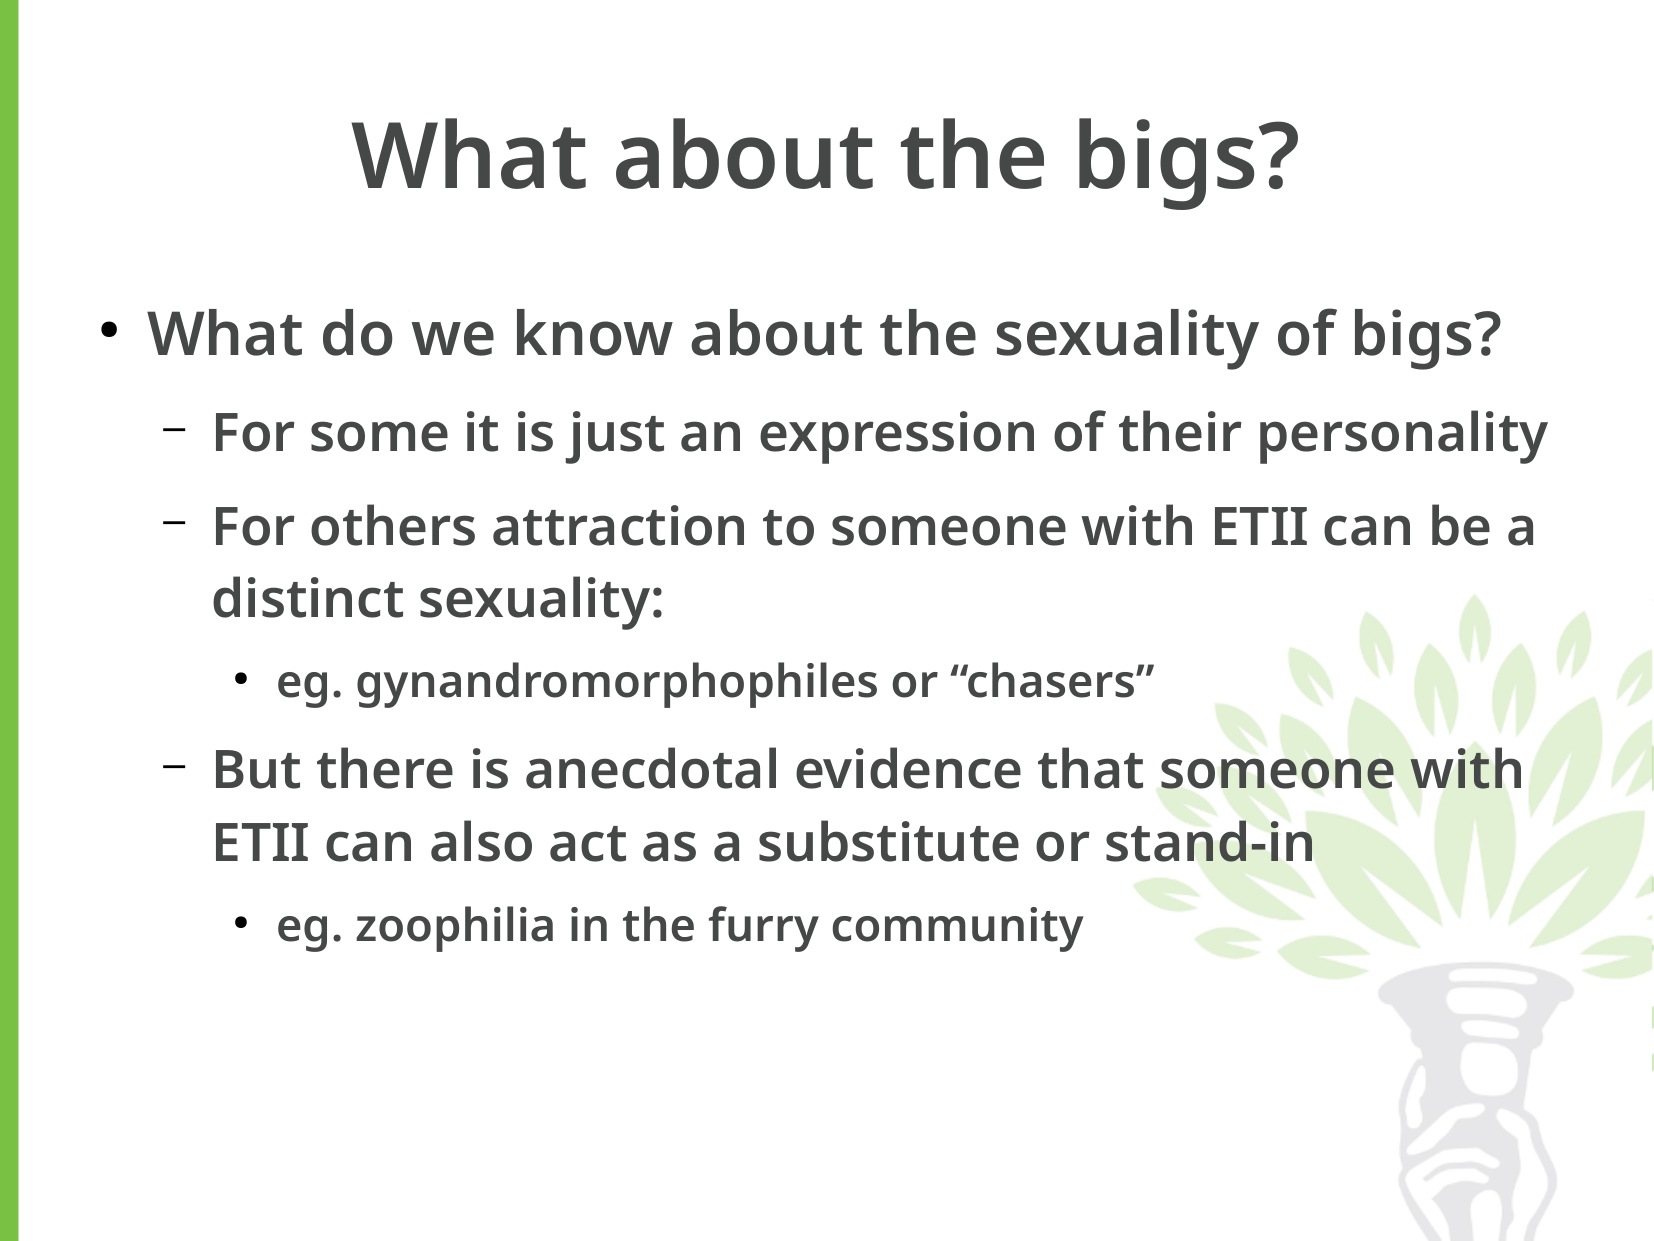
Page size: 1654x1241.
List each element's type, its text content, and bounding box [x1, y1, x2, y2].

list What do we know about the sexuality of bigs? For some it is just an expression of their personality For others attraction to someone with ETII can be a distinct sexuality: eg. gynandromorphophiles or “chasers” But there is anecdotal evidence that someone with ETII can also act as a substitute or stand-in eg. zoophilia in the furry community [82, 290, 1571, 1010]
title What about the bigs? [82, 49, 1571, 257]
picture [0, 0, 1654, 1241]
